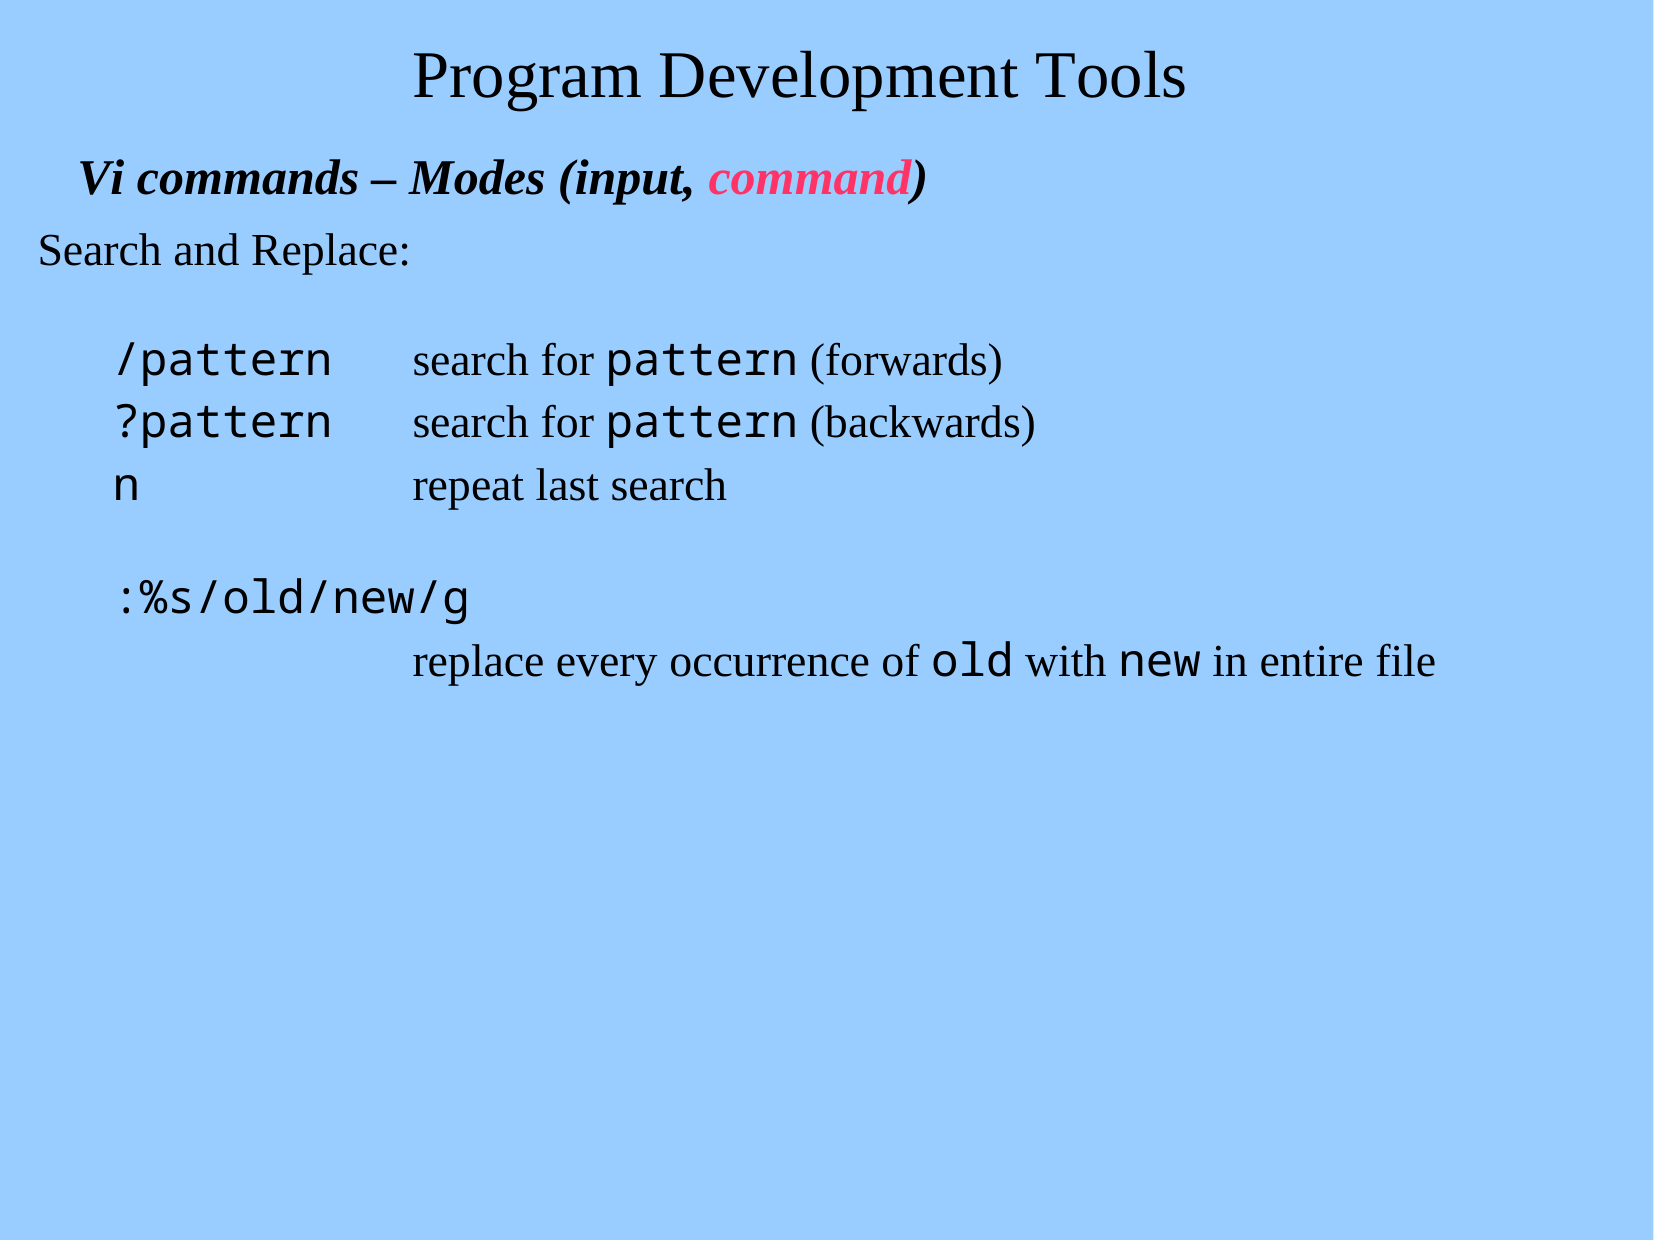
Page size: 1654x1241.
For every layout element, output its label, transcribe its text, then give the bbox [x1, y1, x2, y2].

text_box Vi commands – Modes (input, command) [77, 150, 929, 206]
text_box Search and Replace: /pattern search for pattern (forwards) ?pattern search for pattern (backwards) n repeat last search :%s/old/new/g replace every occurrence of old with new in entire file [37, 225, 1576, 1189]
text_box Program Development Tools [412, 38, 1207, 113]
